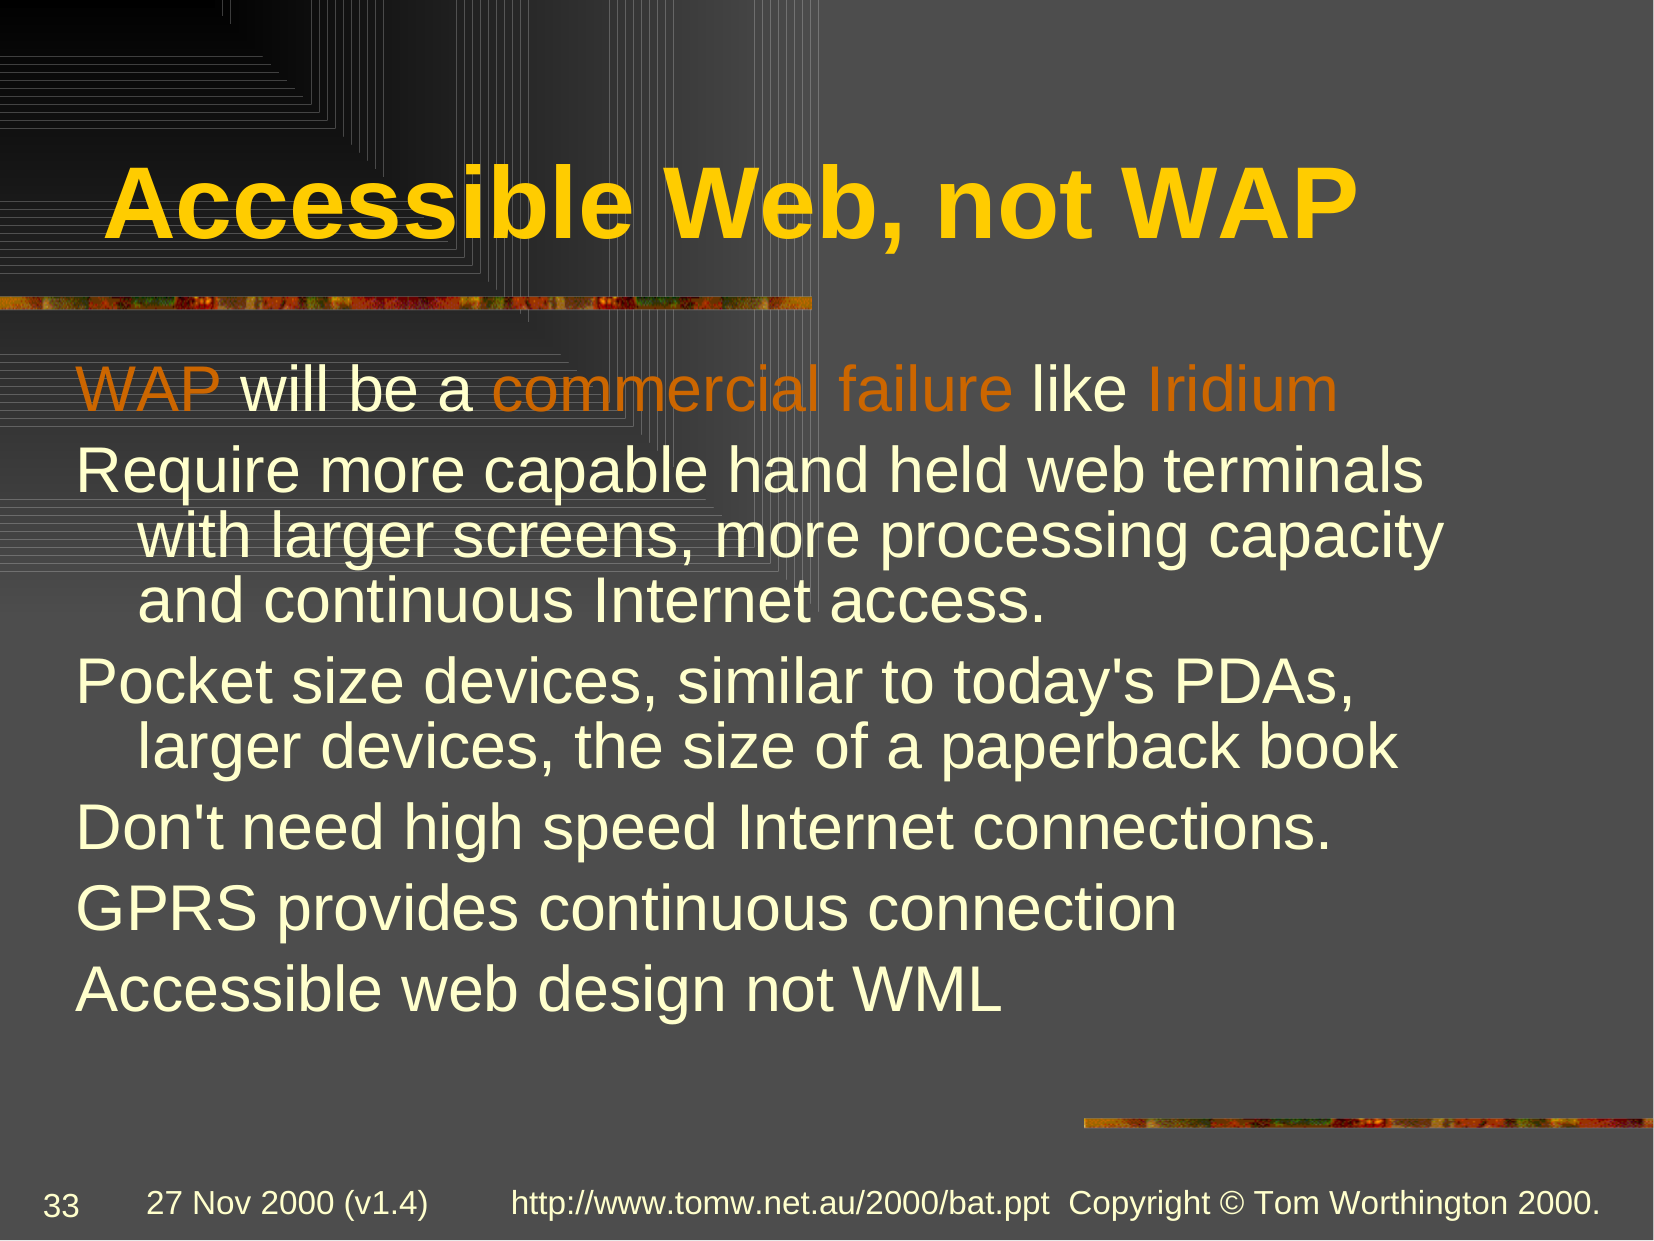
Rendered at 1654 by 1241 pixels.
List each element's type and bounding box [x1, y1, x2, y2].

picture [1084, 1117, 1654, 1131]
picture [0, 295, 812, 314]
